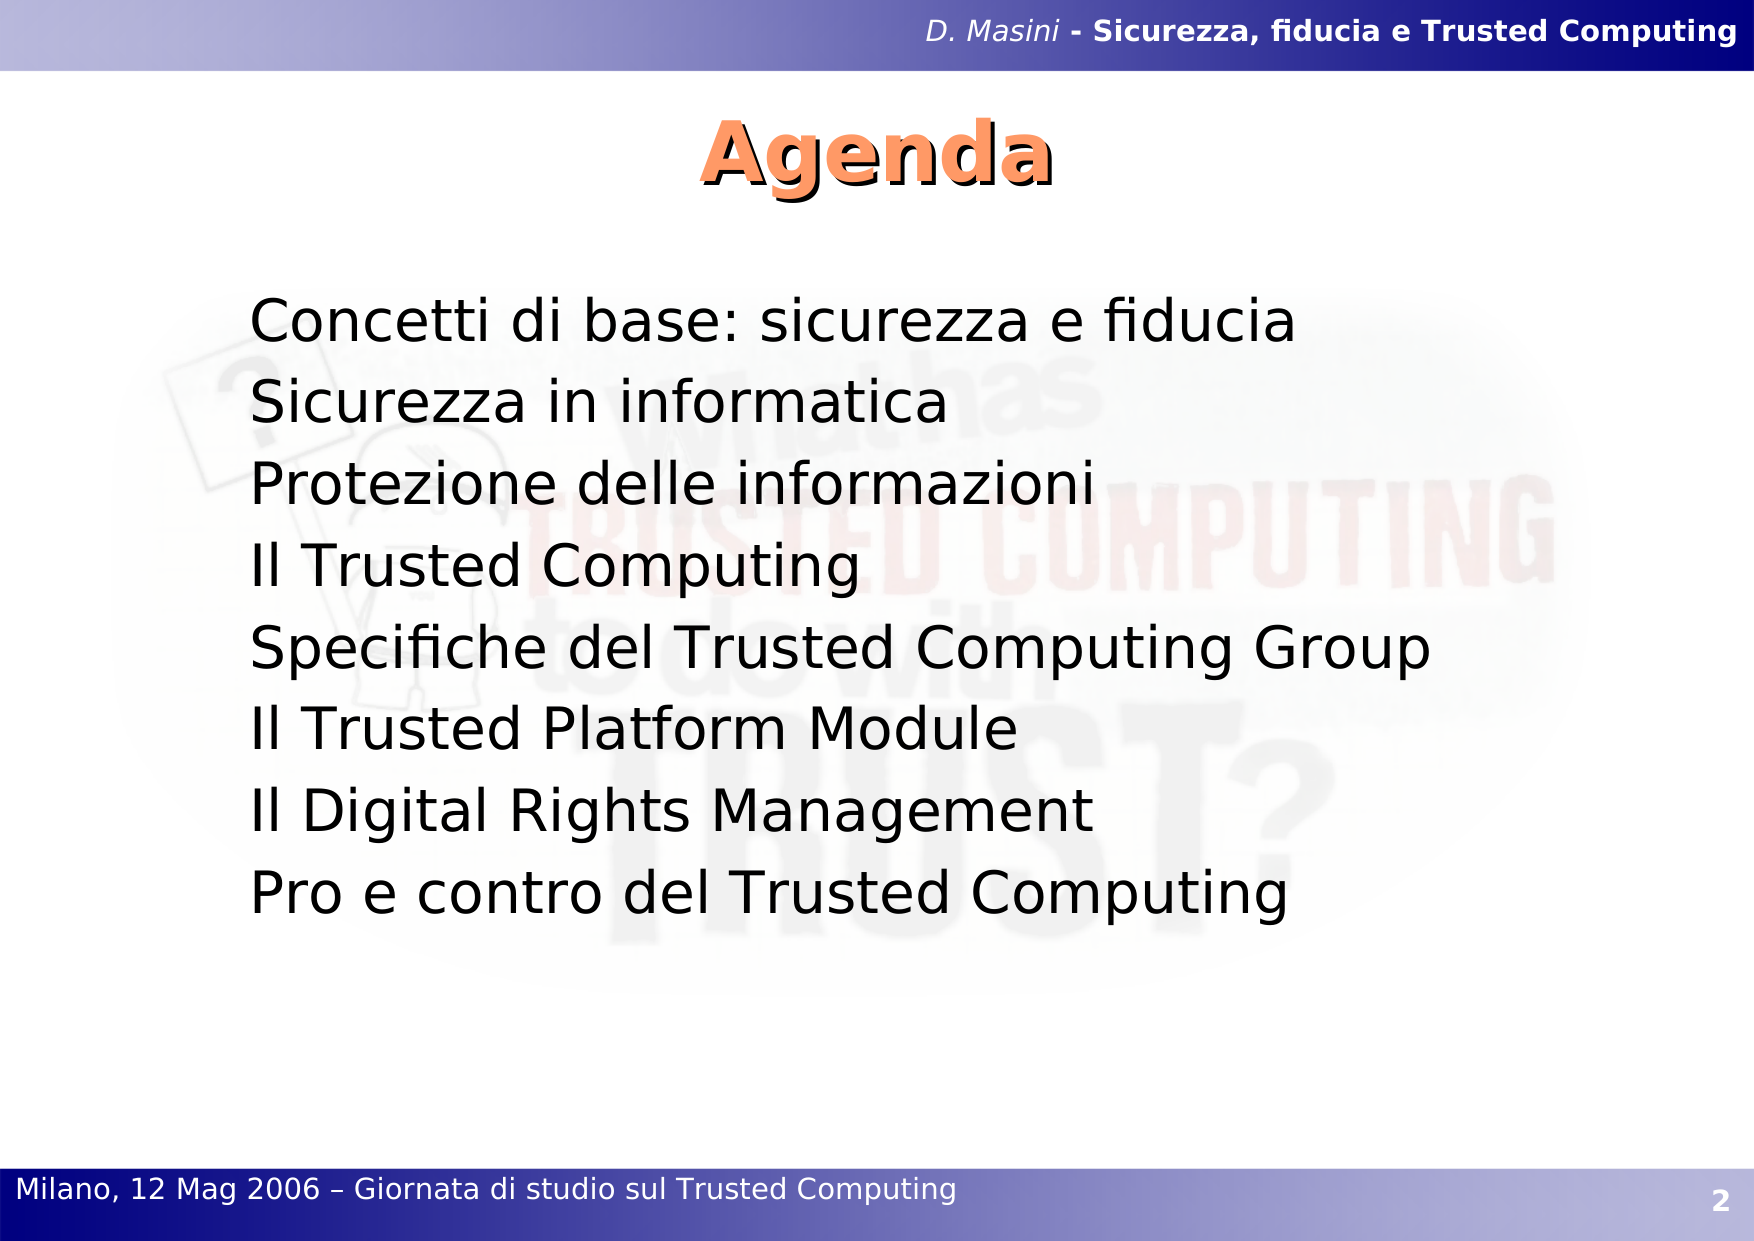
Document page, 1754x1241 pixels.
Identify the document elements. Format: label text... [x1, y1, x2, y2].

text_box D. Masini - Sicurezza, fiducia e Trusted Computing [602, 7, 1754, 63]
text_box Milano, 12 Mag 2006 – Giornata di studio sul Trusted Computing [0, 1175, 1314, 1234]
picture [0, 0, 1754, 1241]
title Agenda [87, 49, 1667, 257]
text_box <numero> [1641, 1185, 1732, 1223]
list Concetti di base: sicurezza e fiducia Sicurezza in informatica Protezione delle informazioni Il Trusted Computing Specifiche del Trusted Computing Group Il Trusted Platform Module Il Digital Rights Management Pro e contro del Trusted Computing [249, 289, 1505, 1081]
